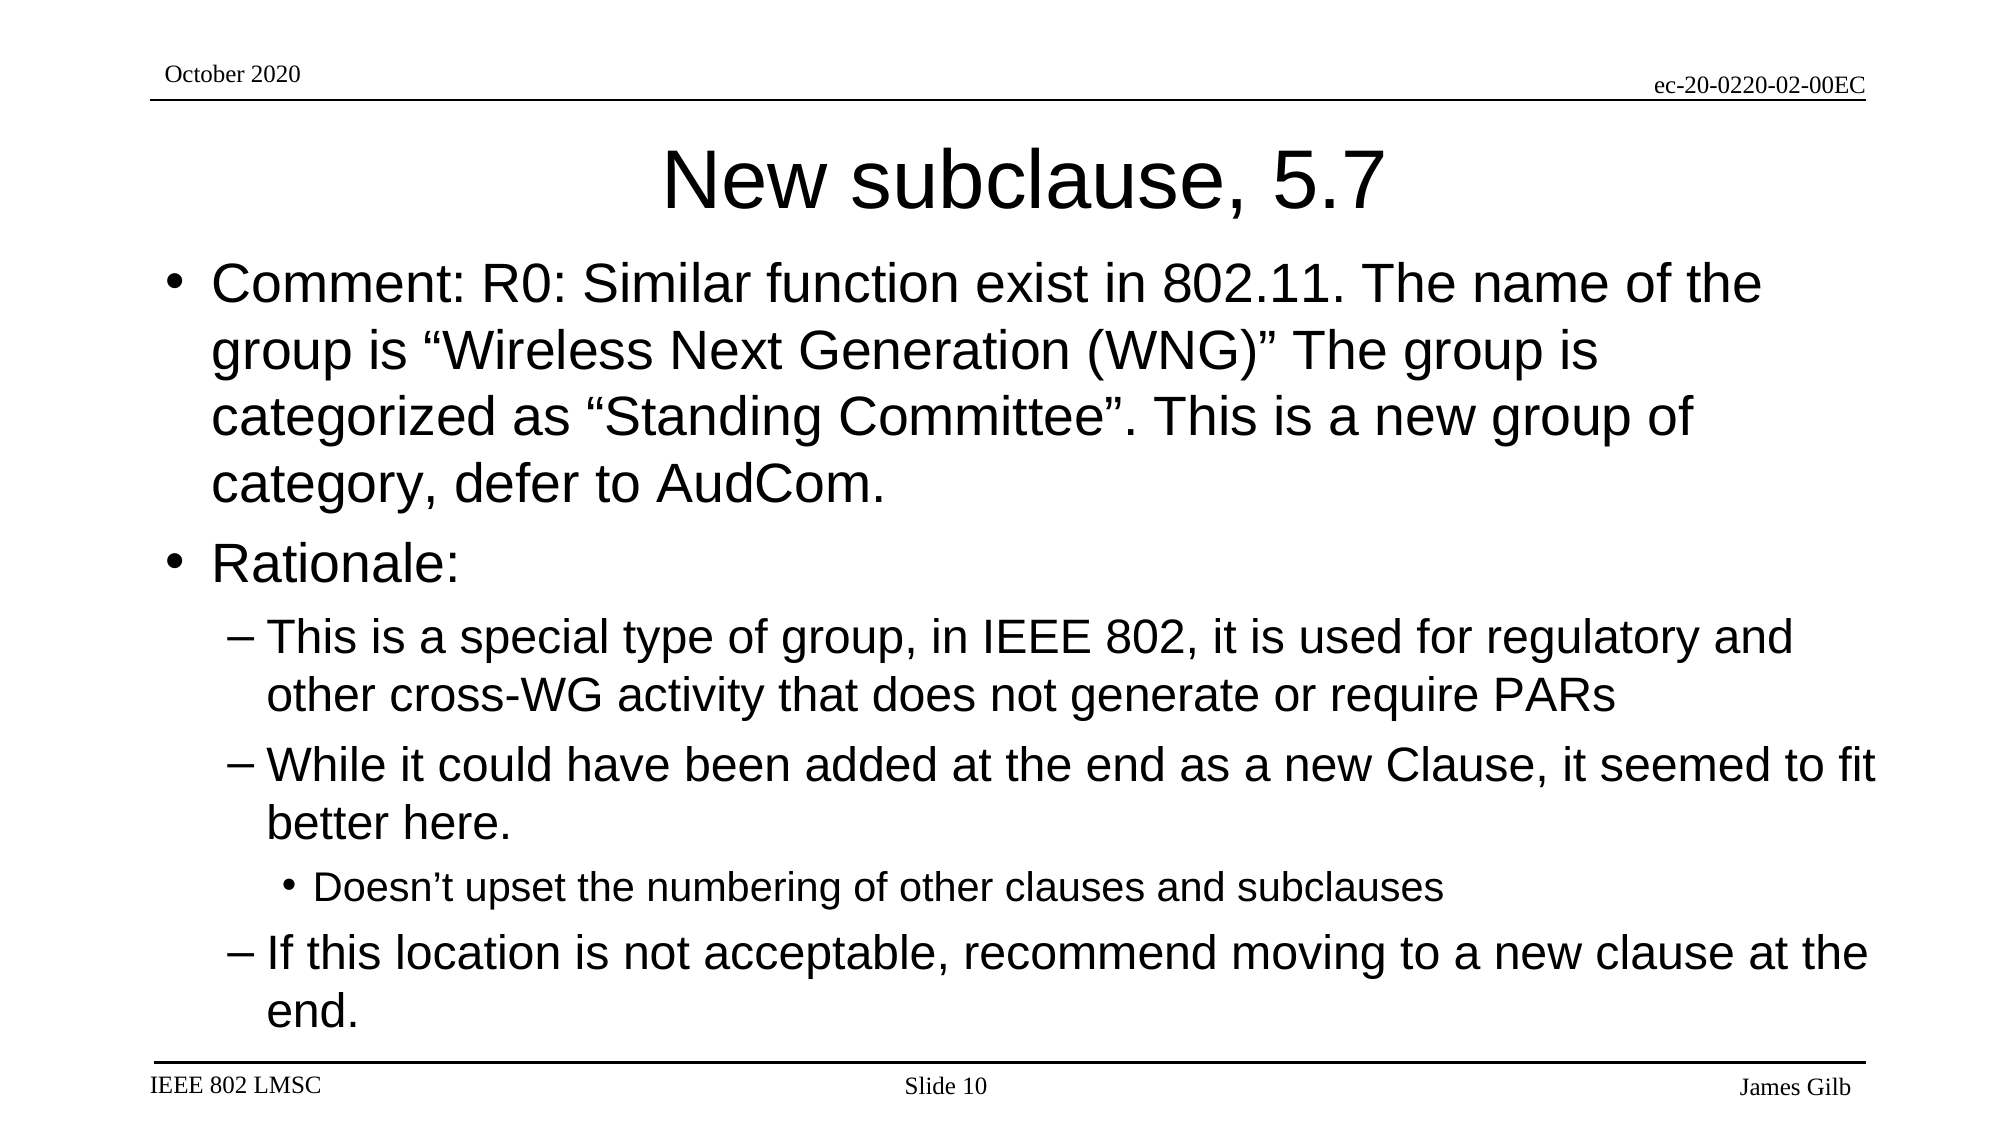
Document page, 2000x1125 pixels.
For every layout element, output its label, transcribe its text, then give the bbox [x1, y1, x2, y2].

title New subclause, 5.7 [149, 112, 1900, 238]
list Comment: R0: Similar function exist in 802.11. The name of the group is “Wireless Next Generation (WNG)” The group is categorized as “Standing Committee”. This is a new group of category, defer to AudCom. Rationale: This is a special type of group, in IEEE 802, it is used for regulatory and other cross-WG activity that does not generate or require PARs While it could have been added at the end as a new Clause, it seemed to fit better here. Doesn’t upset the numbering of other clauses and subclauses If this location is not acceptable, recommend moving to a new clause at the end. [150, 239, 1900, 1051]
